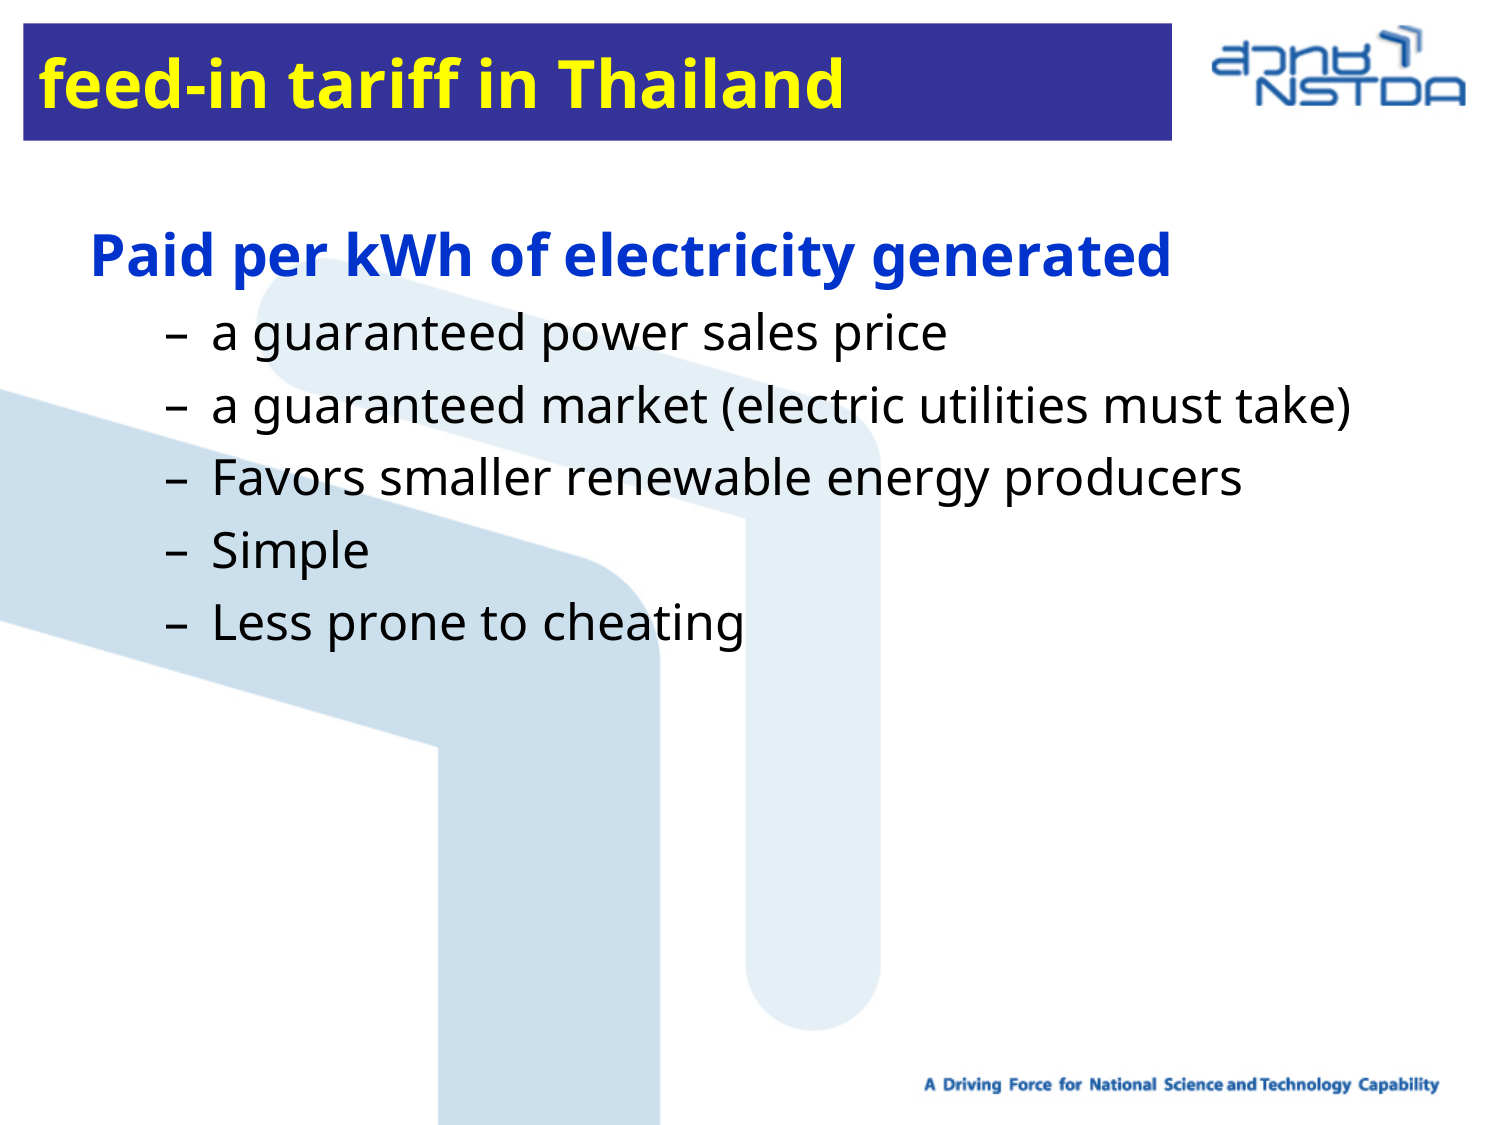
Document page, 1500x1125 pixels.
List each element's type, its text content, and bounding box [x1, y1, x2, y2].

picture [0, 0, 1500, 1125]
title feed-in tariff in Thailand [23, 23, 1172, 141]
text_box Paid per kWh of electricity generated a guaranteed power sales price a guaranteed market (electric utilities must take) Favors smaller renewable energy producers Simple Less prone to cheating [75, 210, 1426, 844]
